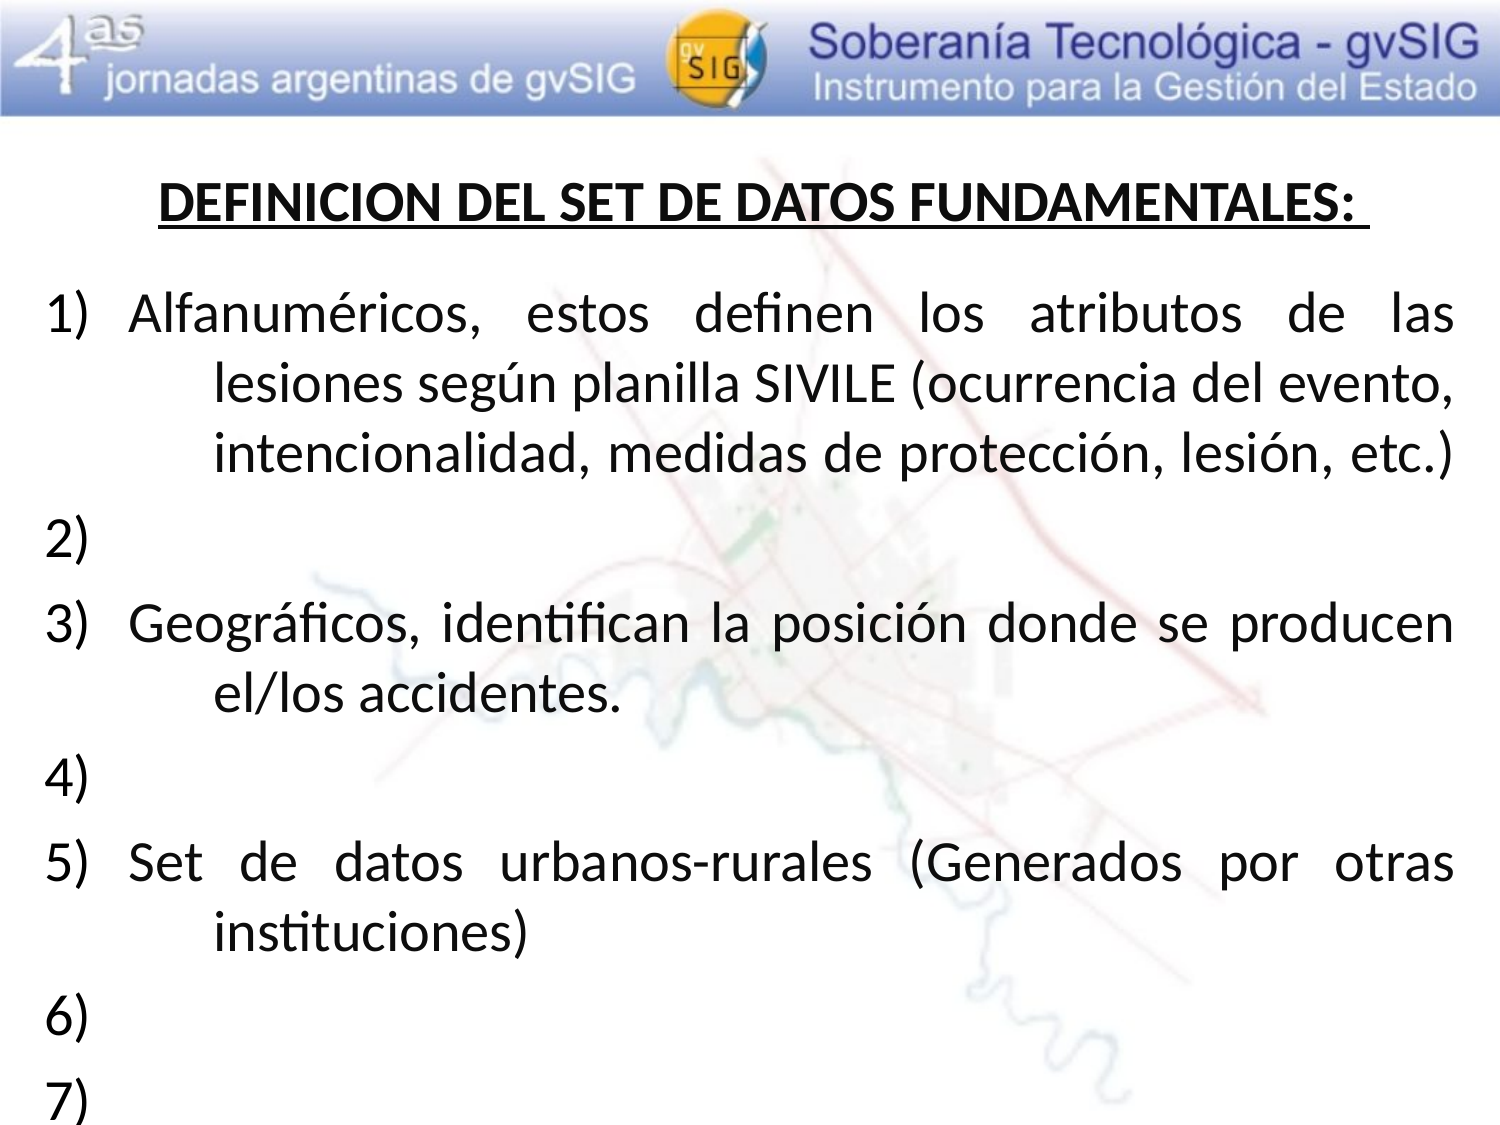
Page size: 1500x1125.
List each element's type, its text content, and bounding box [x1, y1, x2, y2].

subtitle Alfanuméricos, estos definen los atributos de las lesiones según planilla SIVILE (ocurrencia del evento, intencionalidad, medidas de protección, lesión, etc.) Geográficos, identifican la posición donde se producen el/los accidentes. Set de datos urbanos-rurales (Generados por otras instituciones) [29, 267, 1471, 965]
text_box DEFINICION DEL SET DE DATOS FUNDAMENTALES: [61, 155, 1467, 237]
